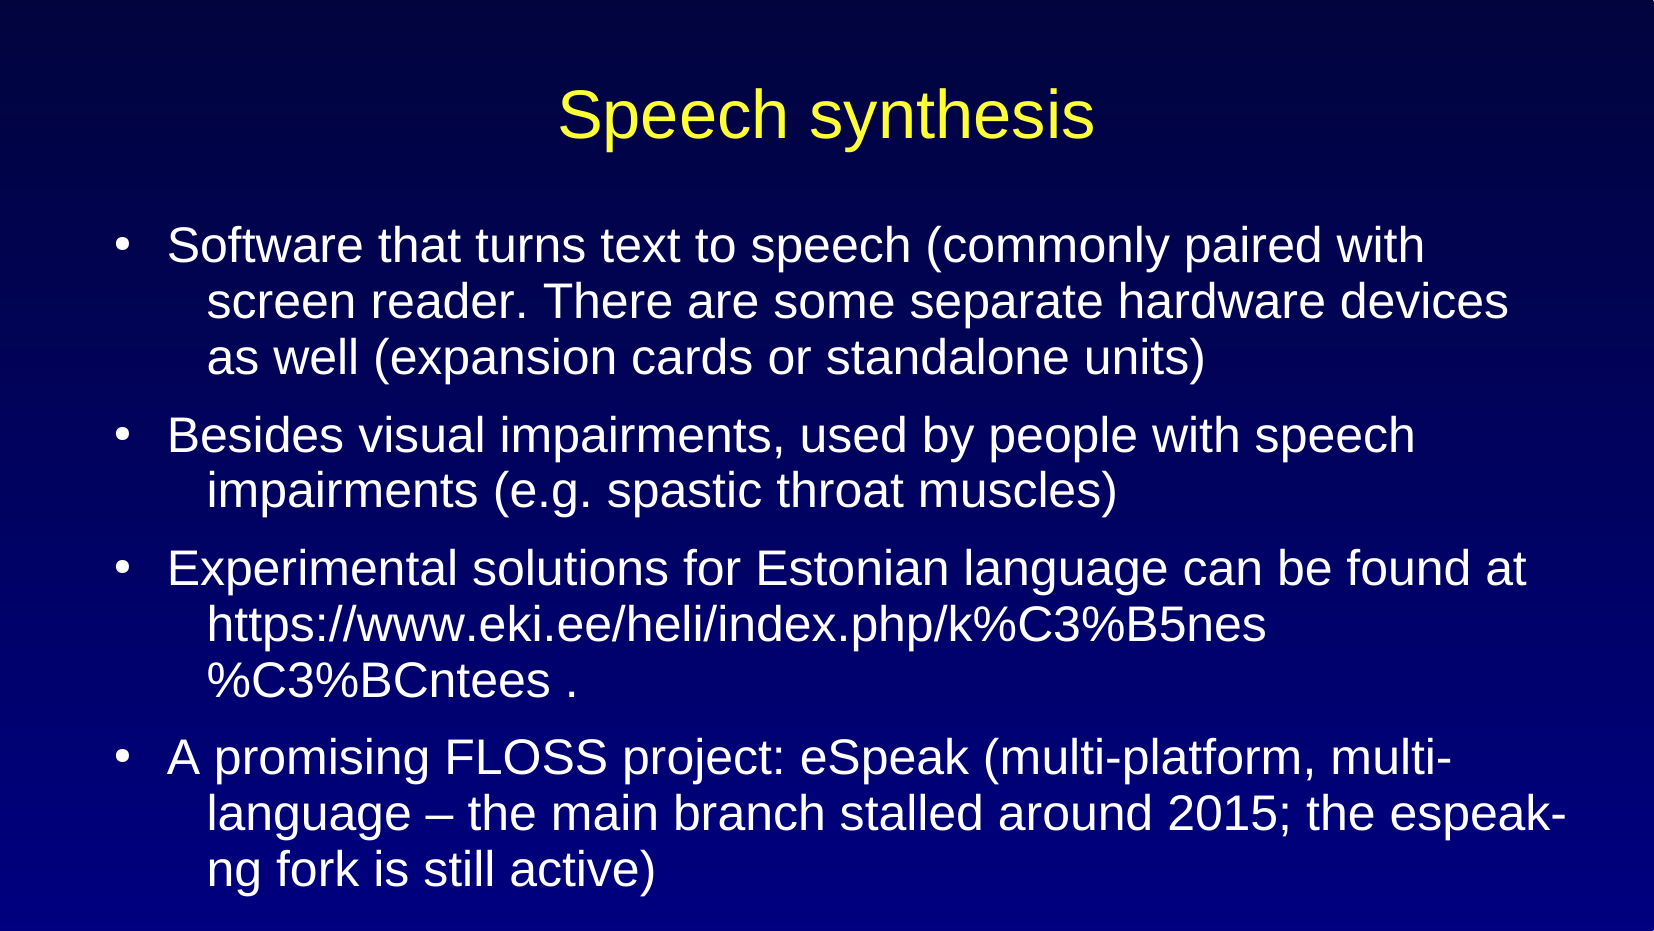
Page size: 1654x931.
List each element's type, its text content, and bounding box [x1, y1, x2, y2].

title Speech synthesis [82, 37, 1571, 193]
list Software that turns text to speech (commonly paired with screen reader. There are some separate hardware devices as well (expansion cards or standalone units) Besides visual impairments, used by people with speech impairments (e.g. spastic throat muscles) Experimental solutions for Estonian language can be found at https://www.eki.ee/heli/index.php/k%C3%B5nes%C3%BCntees . A promising FLOSS project: eSpeak (multi-platform, multi-language – the main branch stalled around 2015; the espeak-ng fork is still active) [82, 217, 1571, 898]
